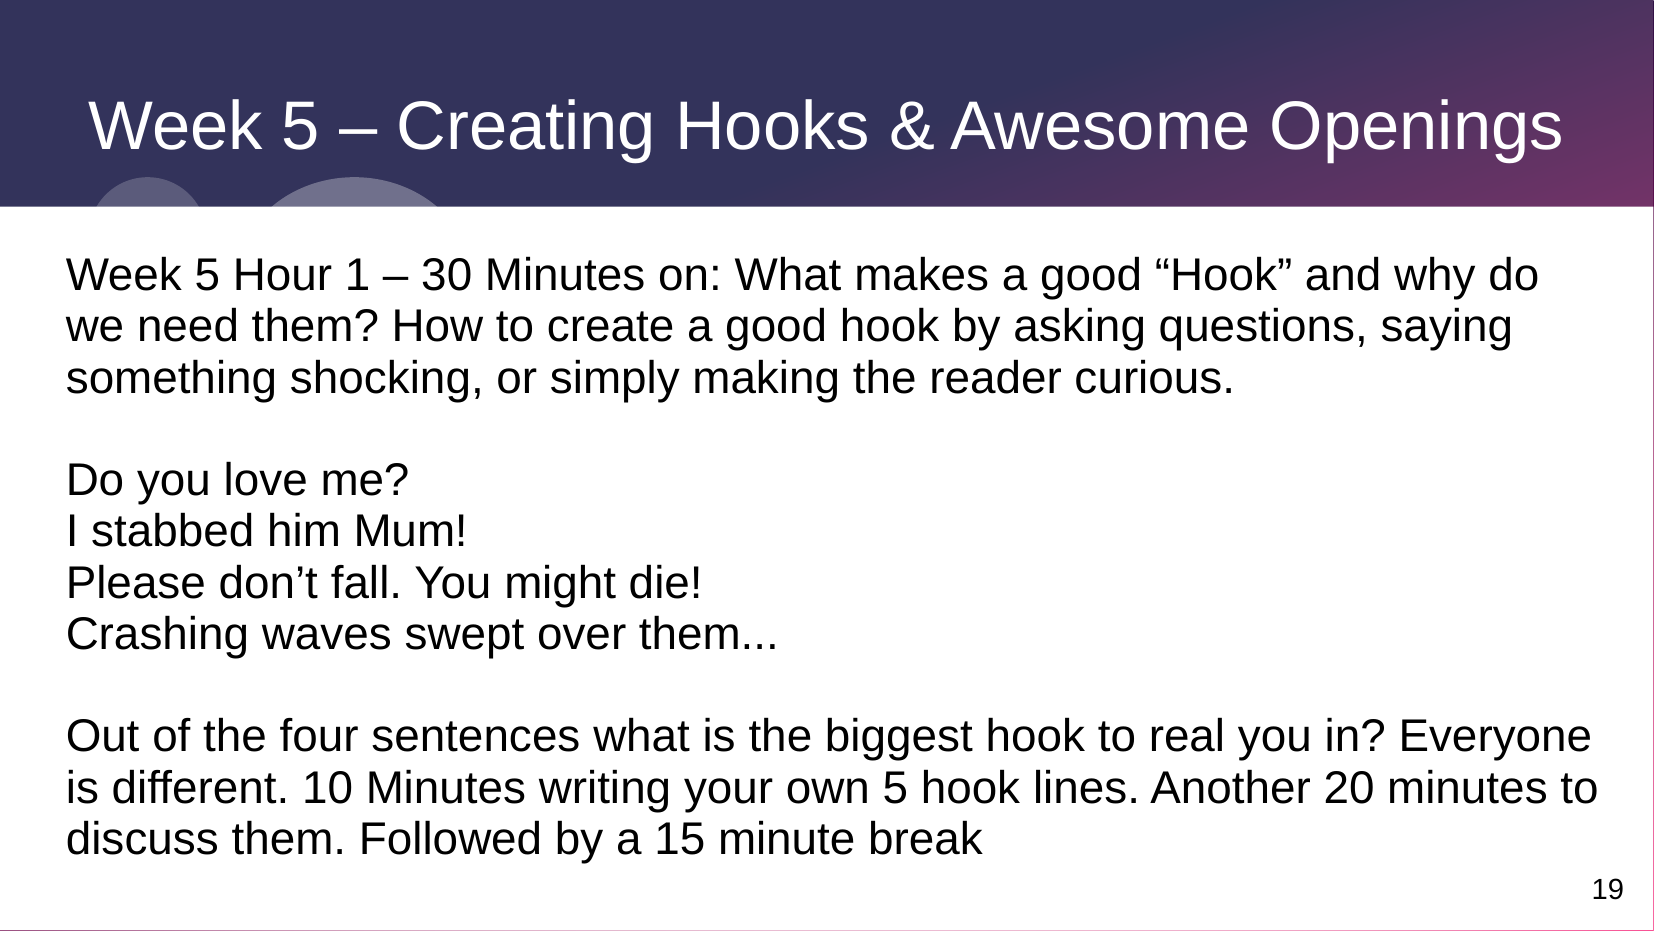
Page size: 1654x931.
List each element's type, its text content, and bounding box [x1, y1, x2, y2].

text_box Week 5 Hour 1 – 30 Minutes on: What makes a good “Hook” and why do we need them? How to create a good hook by asking questions, saying something shocking, or simply making the reader curious. Do you love me? I stabbed him Mum! Please don’t fall. You might die! Crashing waves swept over them... Out of the four sentences what is the biggest hook to real you in? Everyone is different. 10 Minutes writing your own 5 hook lines. Another 20 minutes to discuss them. Followed by a 15 minute break [51, 241, 1620, 892]
title Week 5 – Creating Hooks & Awesome Openings [29, 44, 1625, 207]
